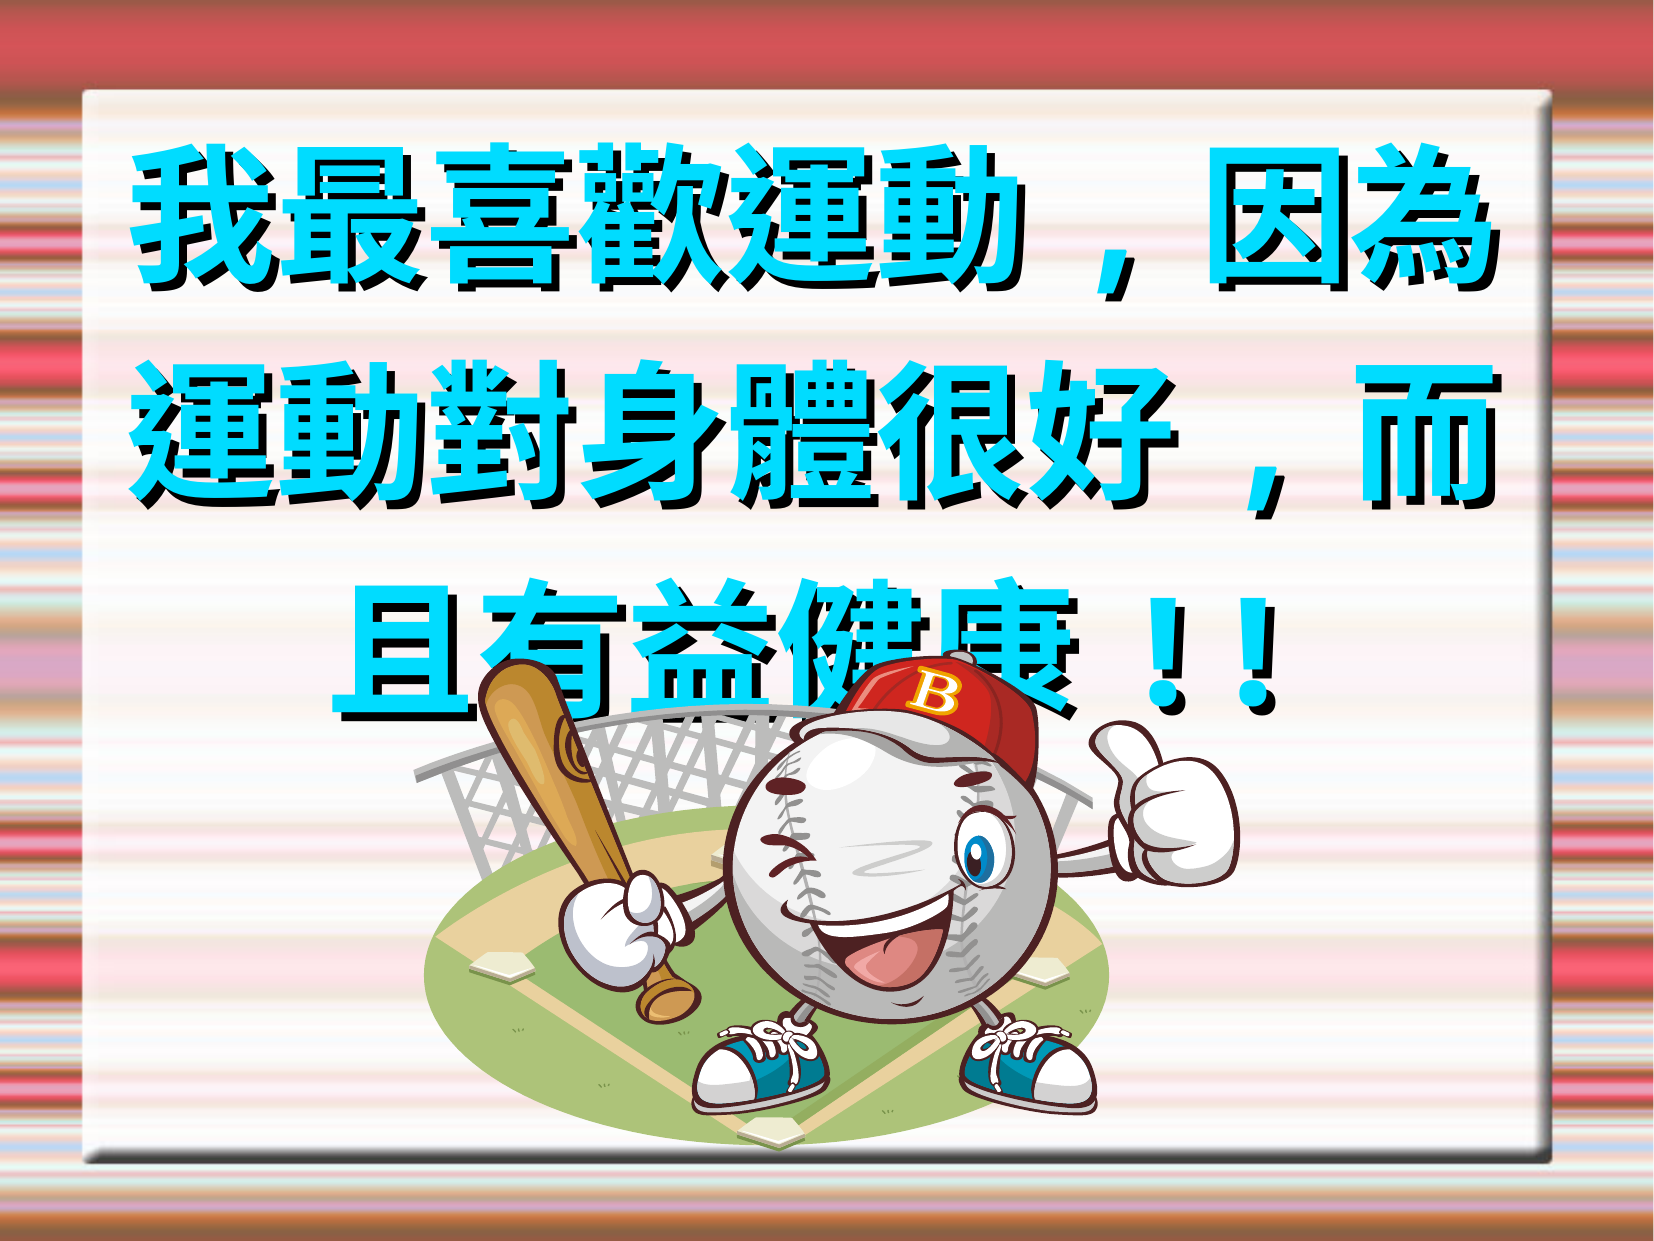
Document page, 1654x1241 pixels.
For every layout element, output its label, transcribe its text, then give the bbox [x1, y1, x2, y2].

picture [0, 0, 1654, 1241]
text_box 我最喜歡運動,因為運動對身體很好,而且有益健康!! [88, 88, 1536, 644]
